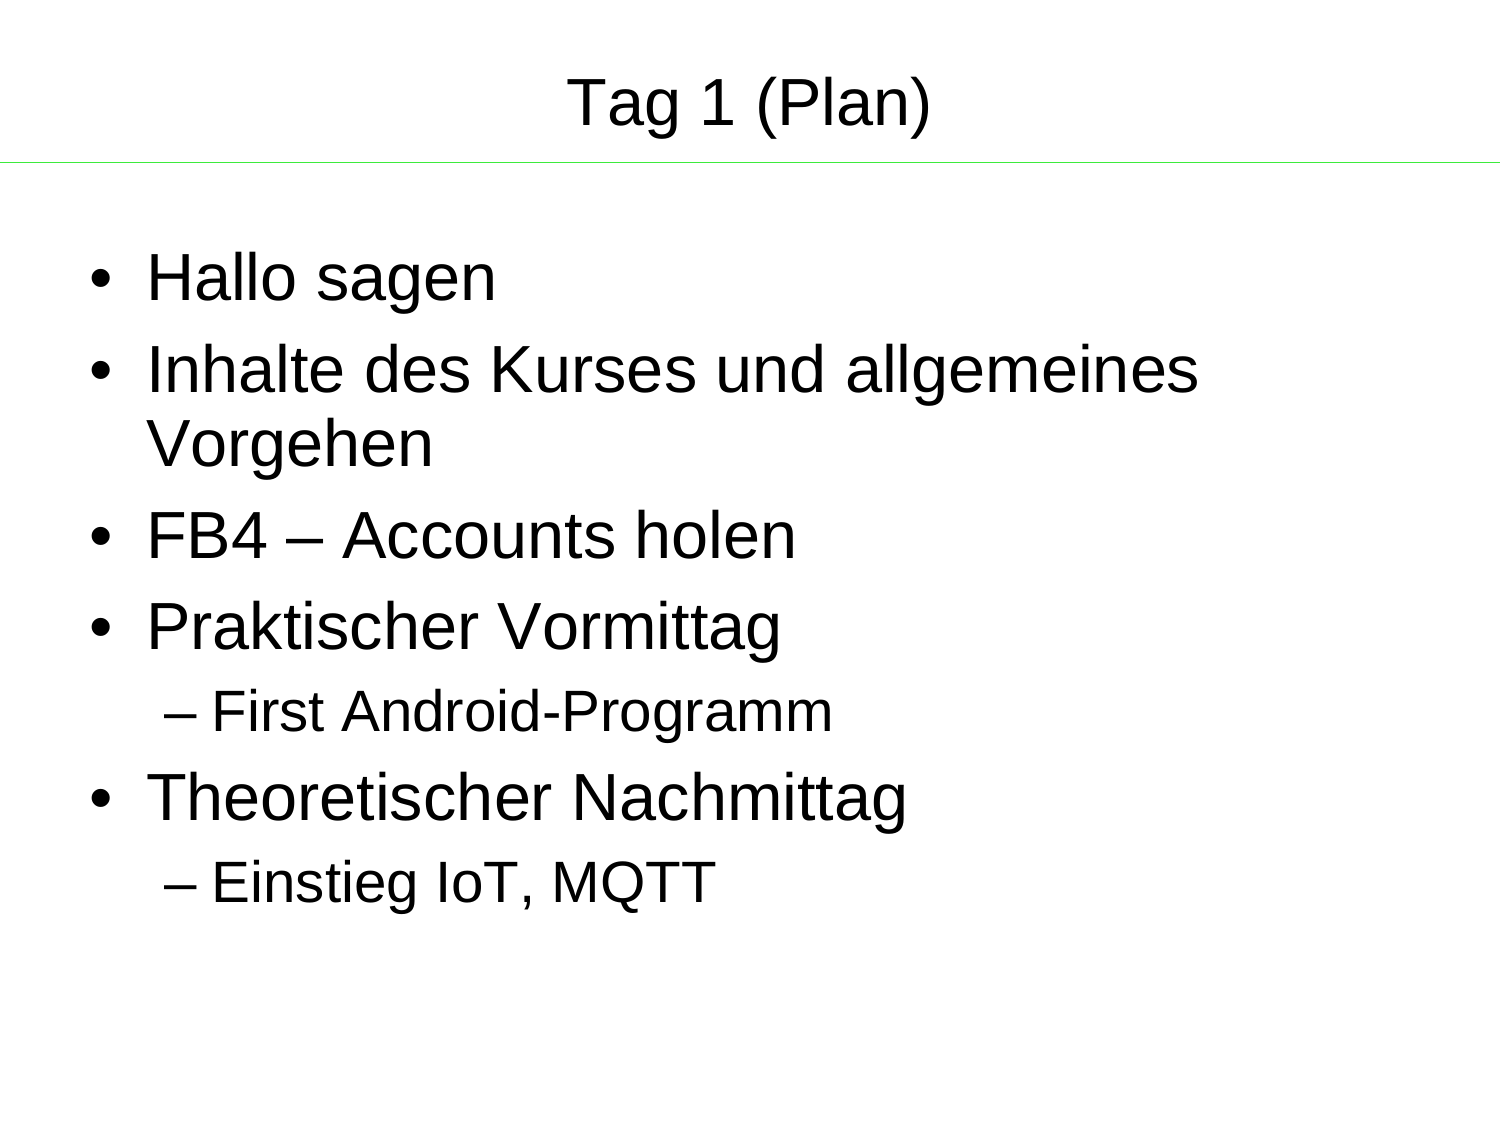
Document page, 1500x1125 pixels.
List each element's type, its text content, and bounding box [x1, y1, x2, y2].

title Tag 1 (Plan) [75, 49, 1426, 155]
list Hallo sagen Inhalte des Kurses und allgemeines Vorgehen FB4 – Accounts holen Praktischer Vormittag First Android-Programm Theoretischer Nachmittag Einstieg IoT, MQTT [75, 232, 1426, 1071]
